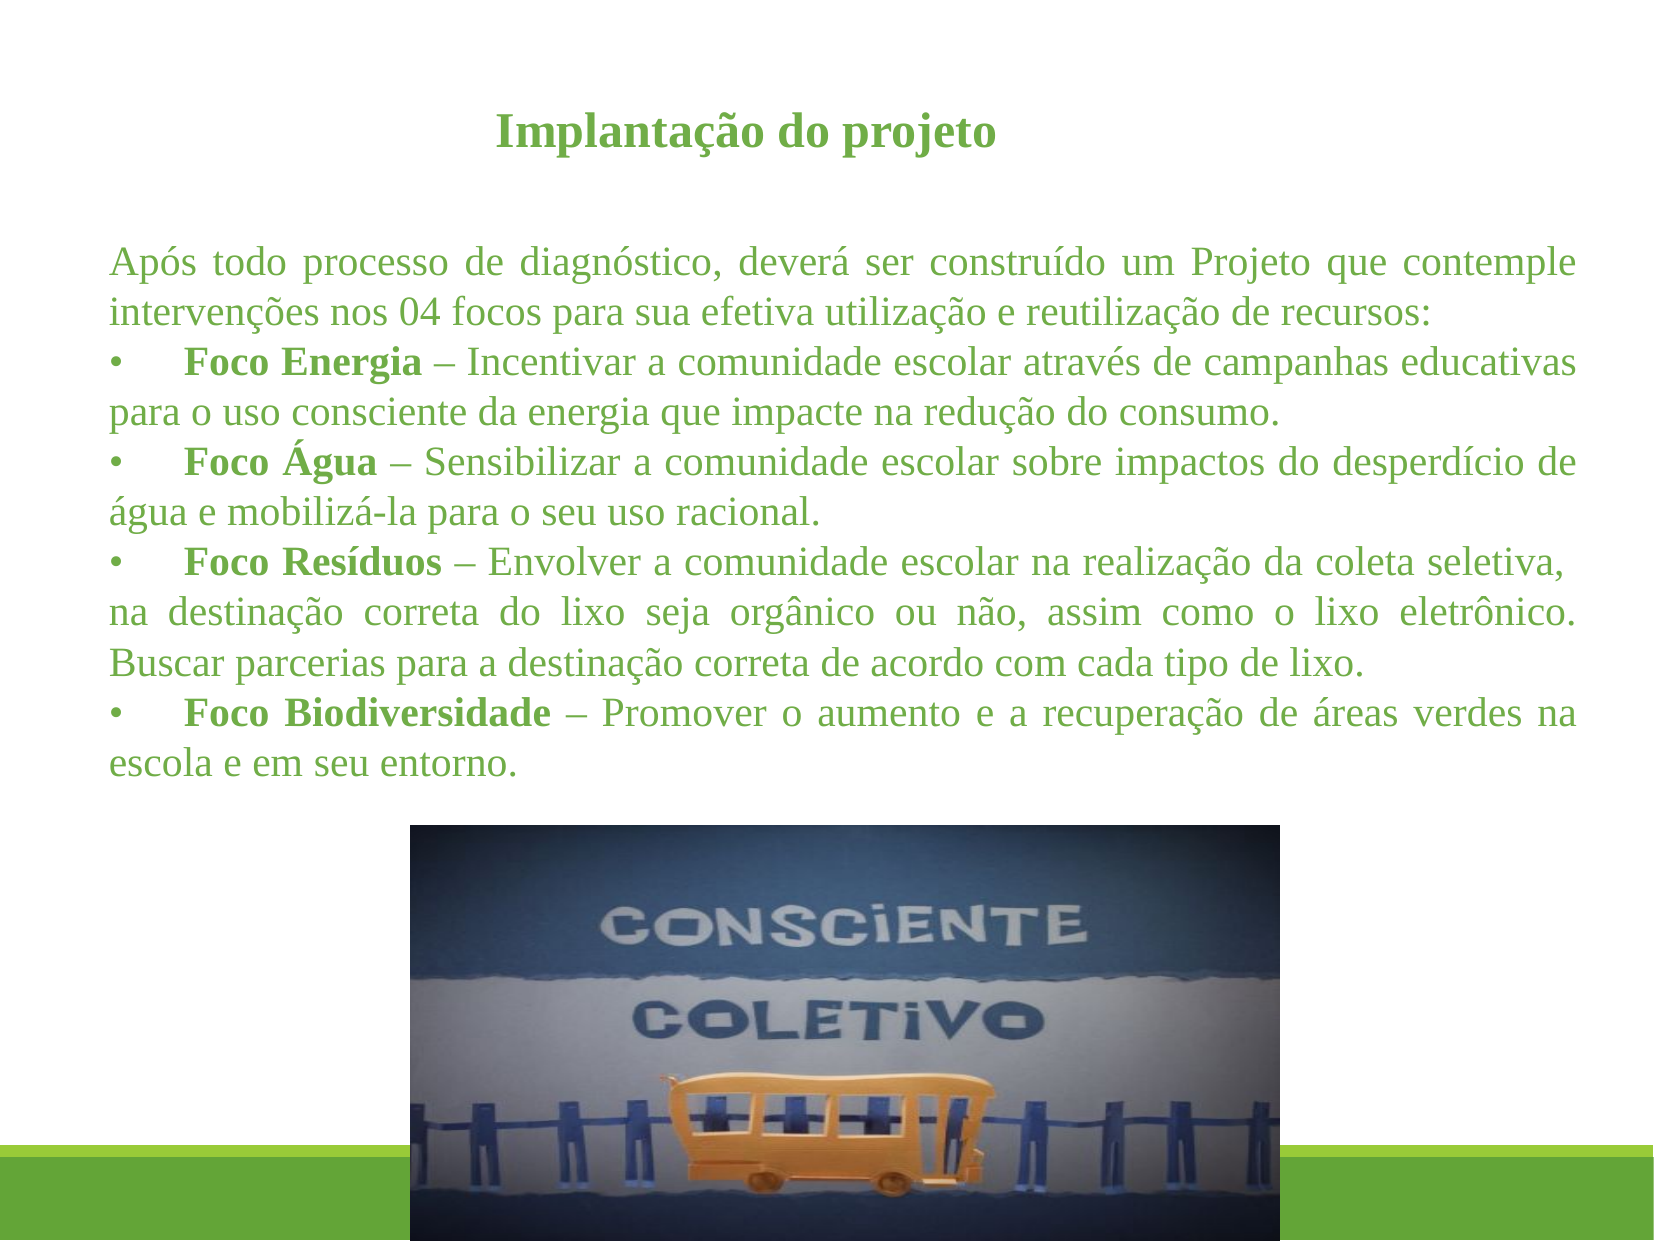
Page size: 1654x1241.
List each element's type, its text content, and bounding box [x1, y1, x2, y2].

picture [410, 825, 1280, 1241]
text_box Implantação do projeto [481, 90, 1307, 225]
text_box Após todo processo de diagnóstico, deverá ser construído um Projeto que contemple intervenções nos 04 focos para sua efetiva utilização e reutilização de recursos: • Foco Energia – Incentivar a comunidade escolar através de campanhas educativas para o uso consciente da energia que impacte na redução do consumo. • Foco Água – Sensibilizar a comunidade escolar sobre impactos do desperdício de água e mobilizá-la para o seu uso racional. • Foco Resíduos – Envolver a comunidade escolar na realização da coleta seletiva, na destinação correta do lixo seja orgânico ou não, assim como o lixo eletrônico. Buscar parcerias para a destinação correta de acordo com cada tipo de lixo. • Foco Biodiversidade – Promover o aumento e a recuperação de áreas verdes na escola e em seu entorno. [94, 227, 1596, 792]
